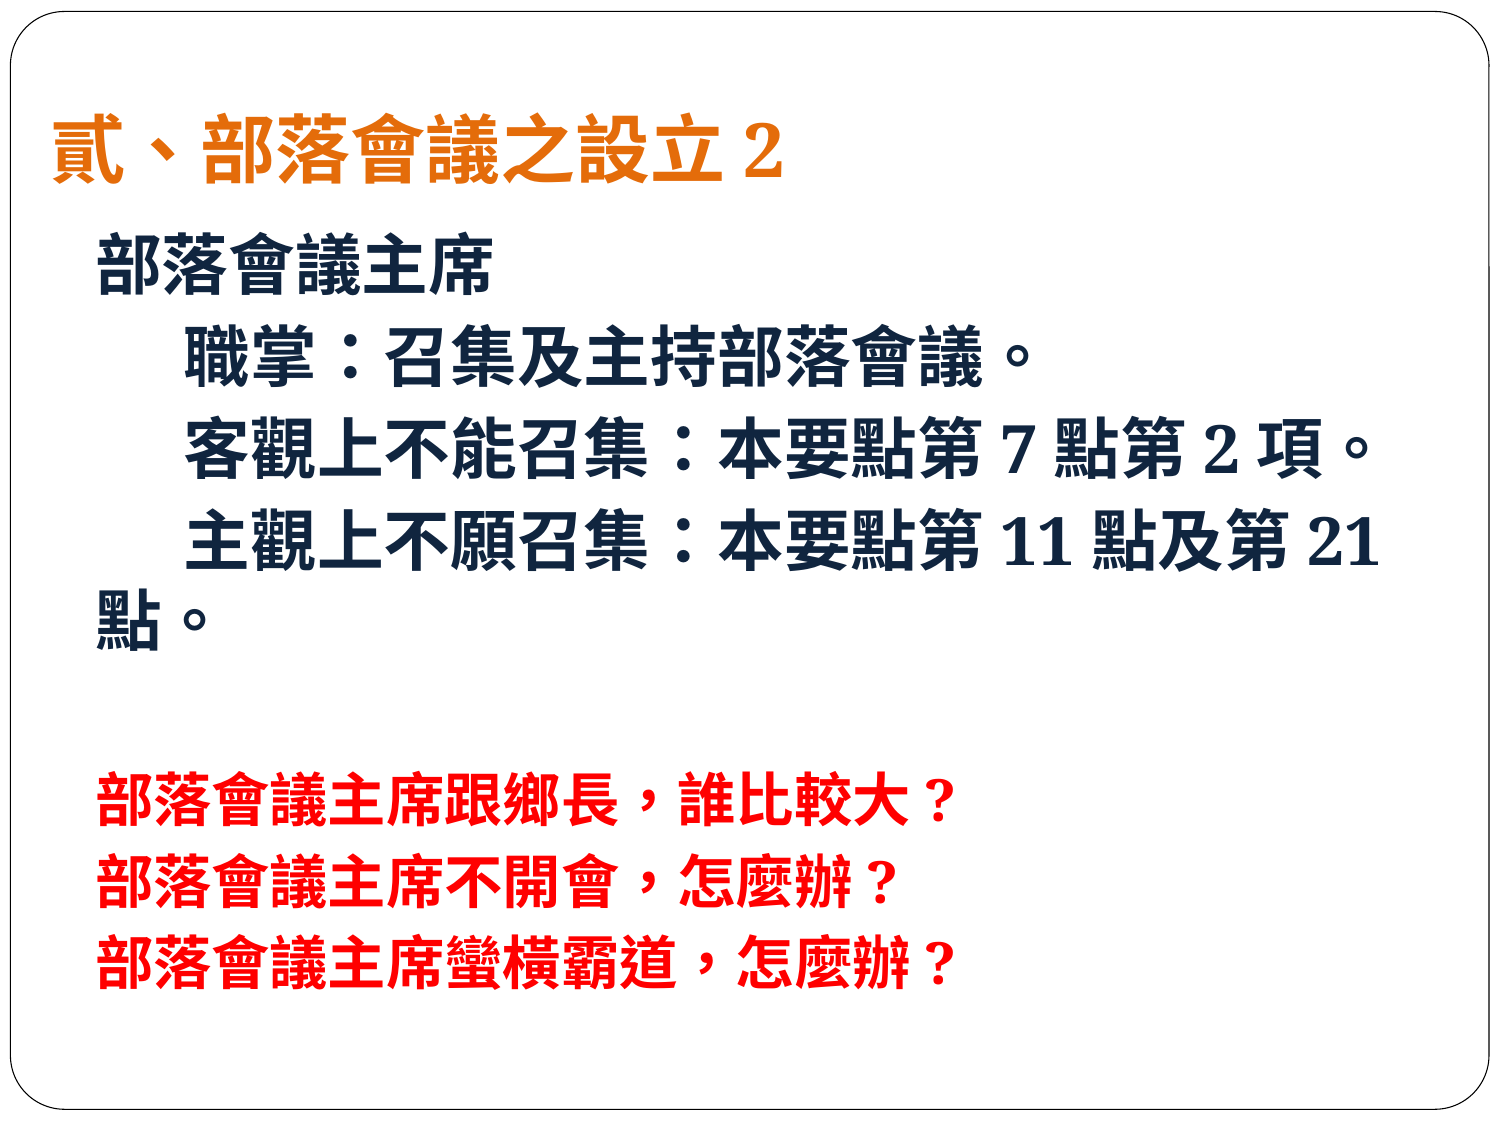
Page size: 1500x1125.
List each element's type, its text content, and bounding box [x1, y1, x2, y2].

text_box 貳、部落會議之設立2 [42, 66, 1471, 207]
text_box 部落會議主席 職掌：召集及主持部落會議。 客觀上不能召集：本要點第7點第2項。 主觀上不願召集：本要點第11點及第21點。 部落會議主席跟鄉長，誰比較大? 部落會議主席不開會，怎麼辦? 部落會議主席蠻橫霸道，怎麼辦? [42, 207, 1471, 1035]
